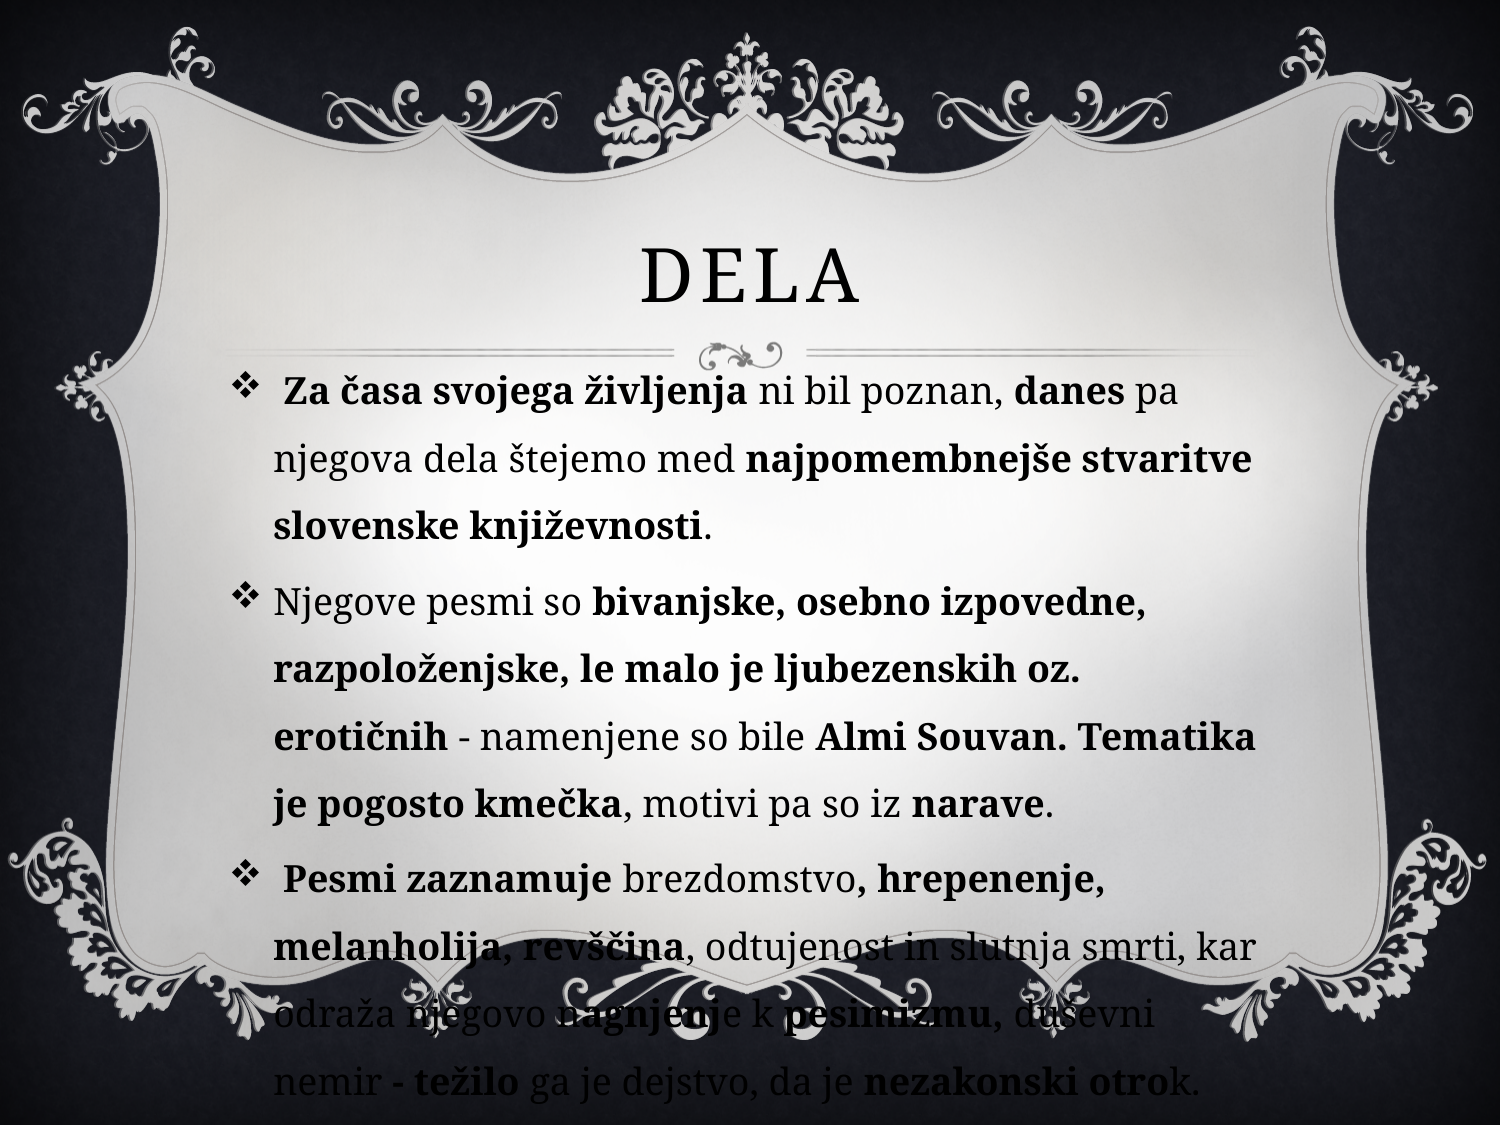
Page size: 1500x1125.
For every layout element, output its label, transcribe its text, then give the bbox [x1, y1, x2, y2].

list Za časa svojega življenja ni bil poznan, danes pa njegova dela štejemo med najpomembnejše stvaritve slovenske književnosti. Njegove pesmi so bivanjske, osebno izpovedne, razpoloženjske, le malo je ljubezenskih oz. erotičnih - namenjene so bile Almi Souvan. Tematika je pogosto kmečka, motivi pa so iz narave. Pesmi zaznamuje brezdomstvo, hrepenenje, melanholija, revščina, odtujenost in slutnja smrti, kar odraža njegovo nagnjenje k pesimizmu, duševni nemir - težilo ga je dejstvo, da je nezakonski otrok. [187, 337, 1275, 1000]
title Dela [225, 212, 1275, 325]
picture [0, 0, 1500, 1125]
